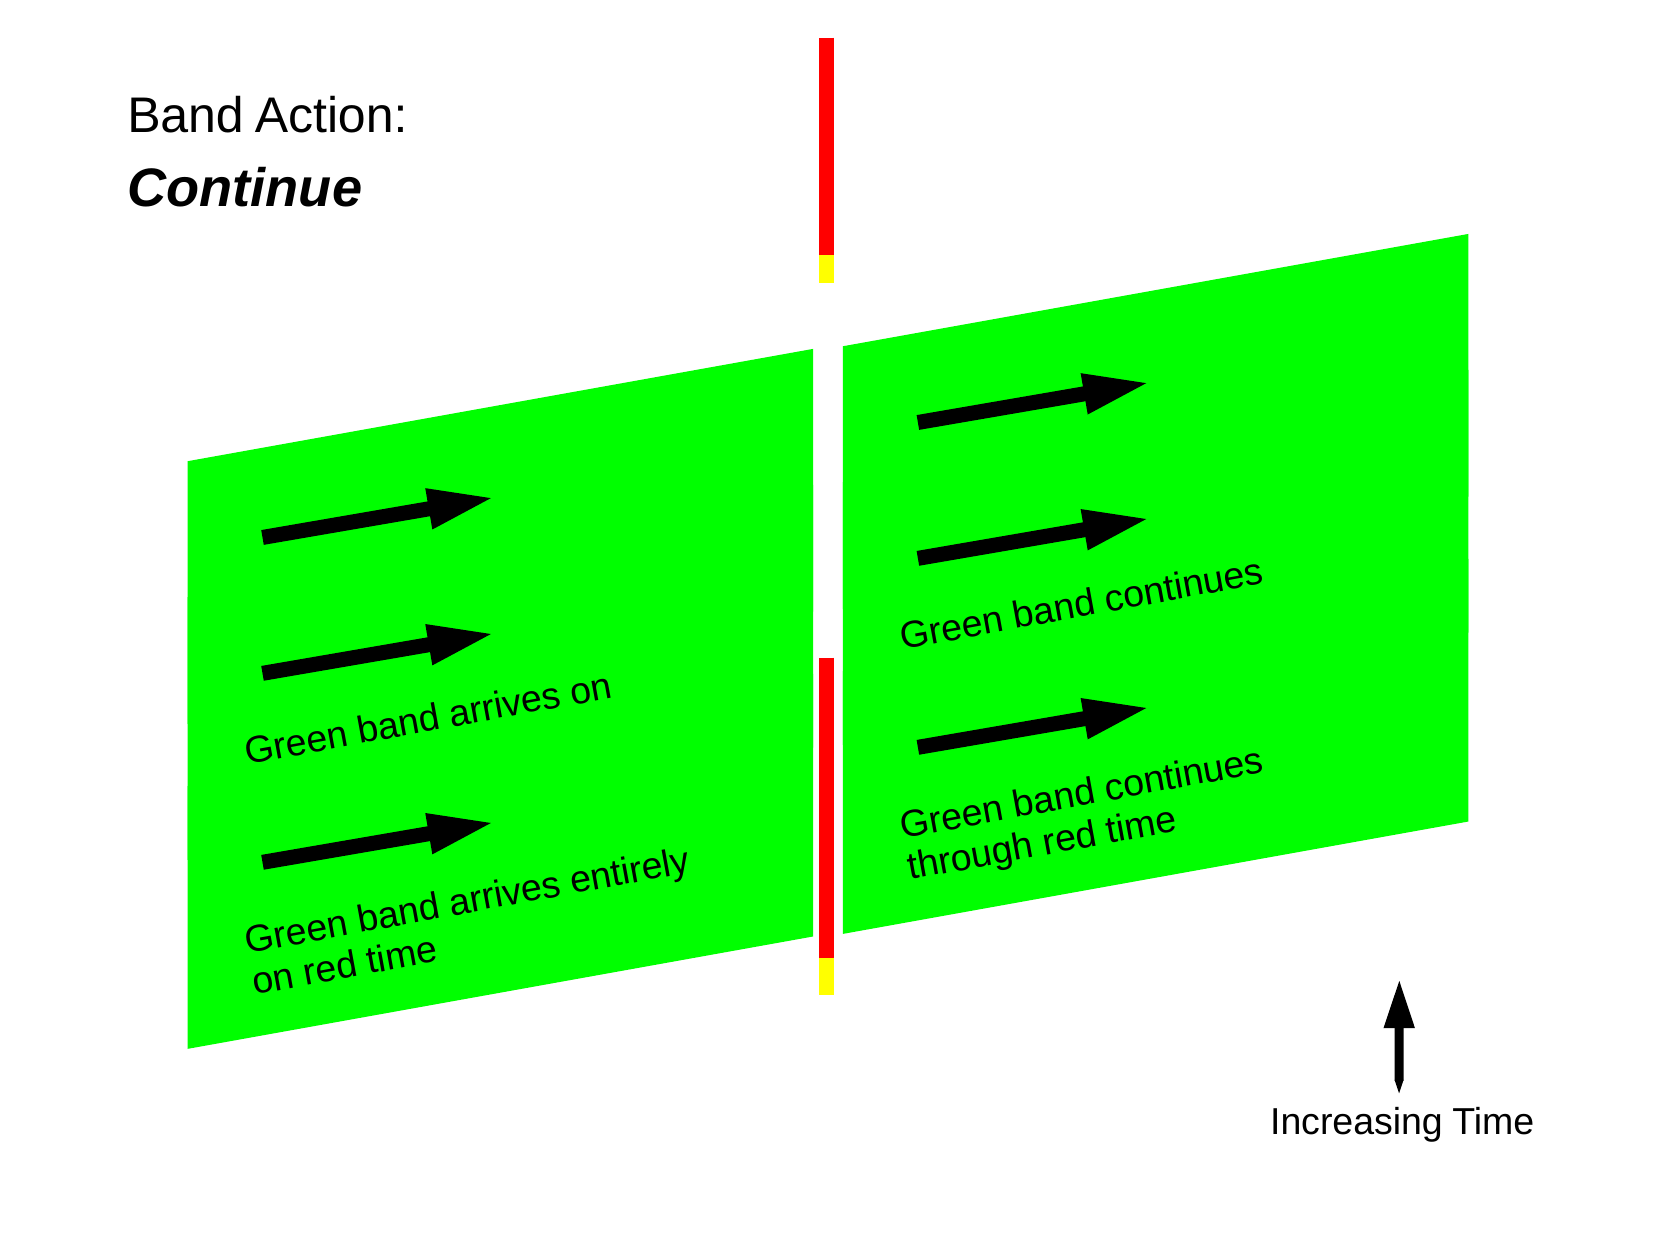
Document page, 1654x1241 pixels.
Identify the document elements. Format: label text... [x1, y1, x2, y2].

text_box [842, 233, 1469, 934]
text_box [187, 348, 814, 1049]
text_box Increasing Time [1255, 1093, 1550, 1151]
text_box Green band arrives entirely on red time [225, 826, 734, 1072]
text_box Green band continues through red time [880, 711, 1390, 957]
text_box Green band continues through red & green times [880, 522, 1371, 662]
text_box Band Action: [112, 79, 676, 151]
text_box Continue [112, 150, 378, 227]
text_box Green band arrives on both red & green times [225, 637, 715, 777]
